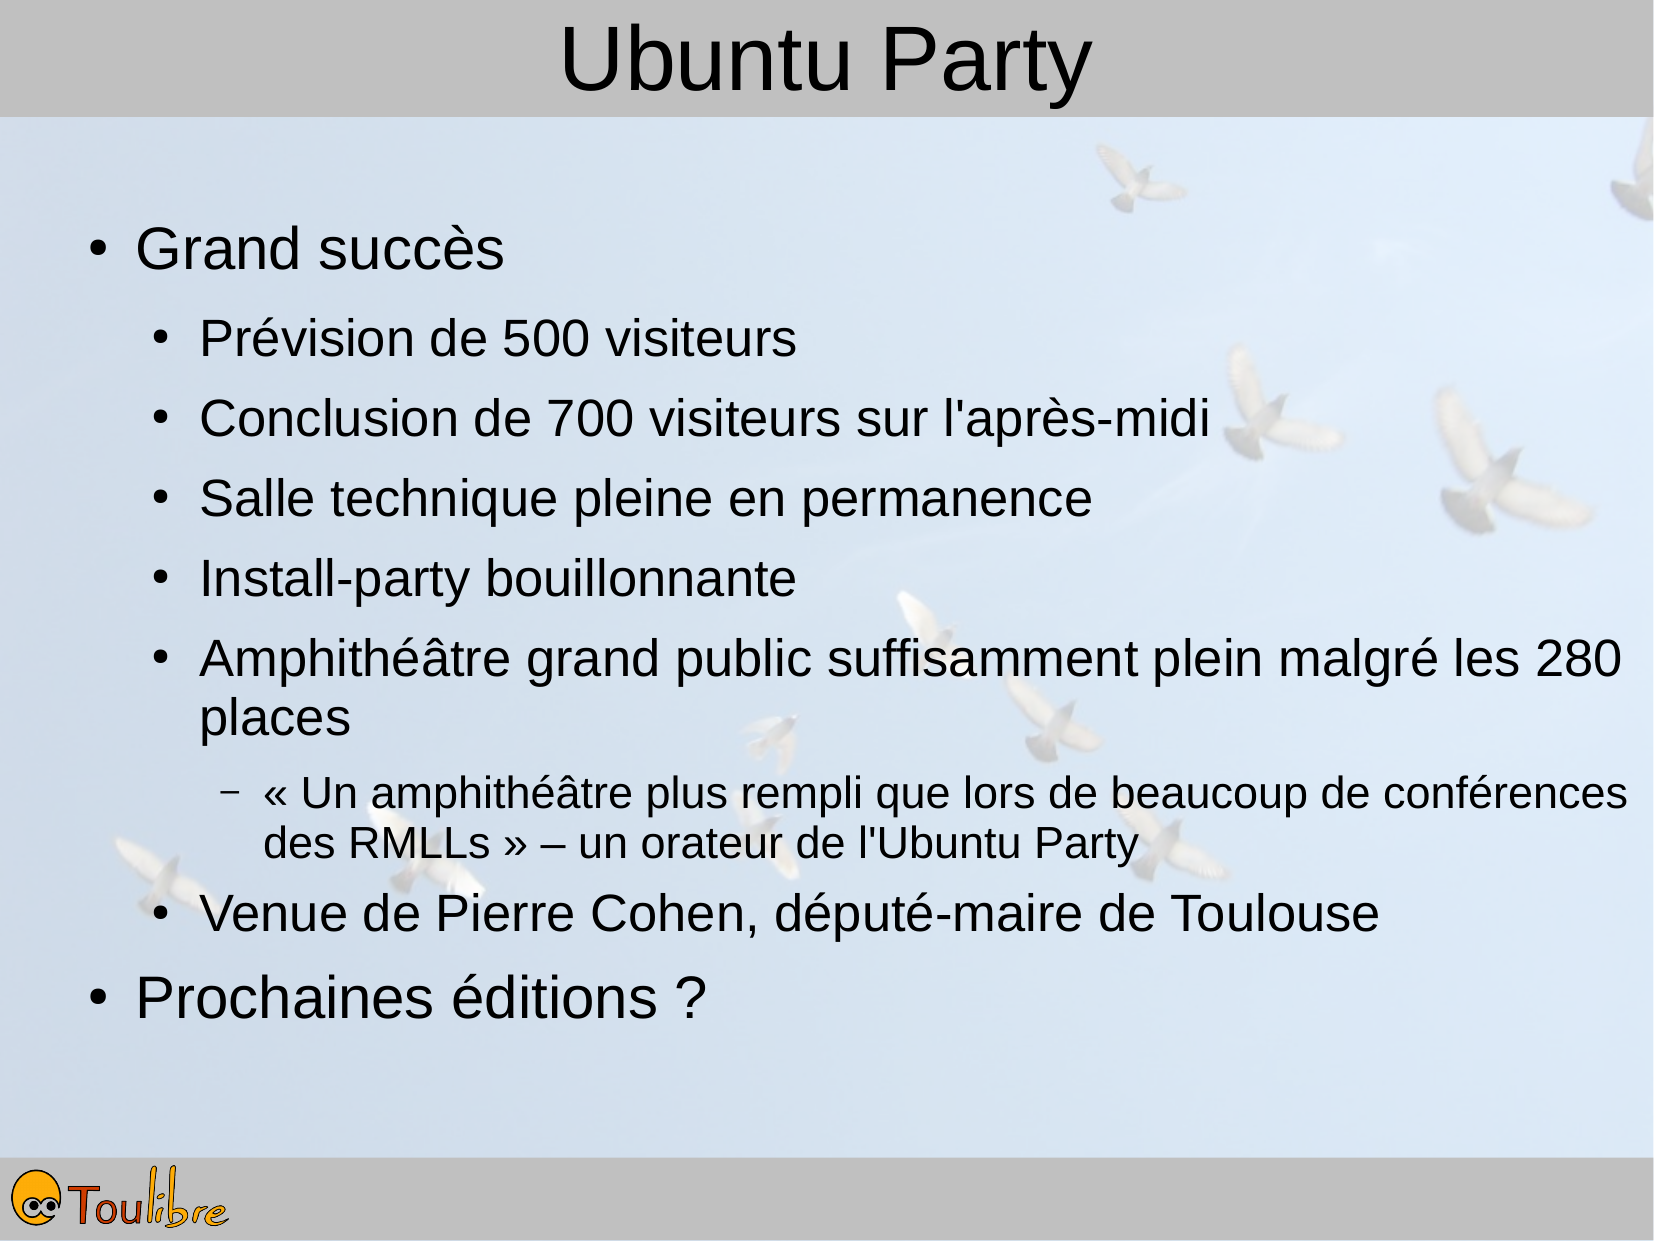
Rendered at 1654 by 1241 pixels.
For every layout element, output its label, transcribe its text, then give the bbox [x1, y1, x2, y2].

list Grand succès Prévision de 500 visiteurs Conclusion de 700 visiteurs sur l'après-midi Salle technique pleine en permanence Install-party bouillonnante Amphithéâtre grand public suffisamment plein malgré les 280 places « Un amphithéâtre plus rempli que lors de beaucoup de conférences des RMLLs » – un orateur de l'Ubuntu Party Venue de Pierre Cohen, député-maire de Toulouse Prochaines éditions ? [71, 215, 1630, 1034]
picture [11, 1165, 229, 1228]
title Ubuntu Party [0, 0, 1654, 117]
